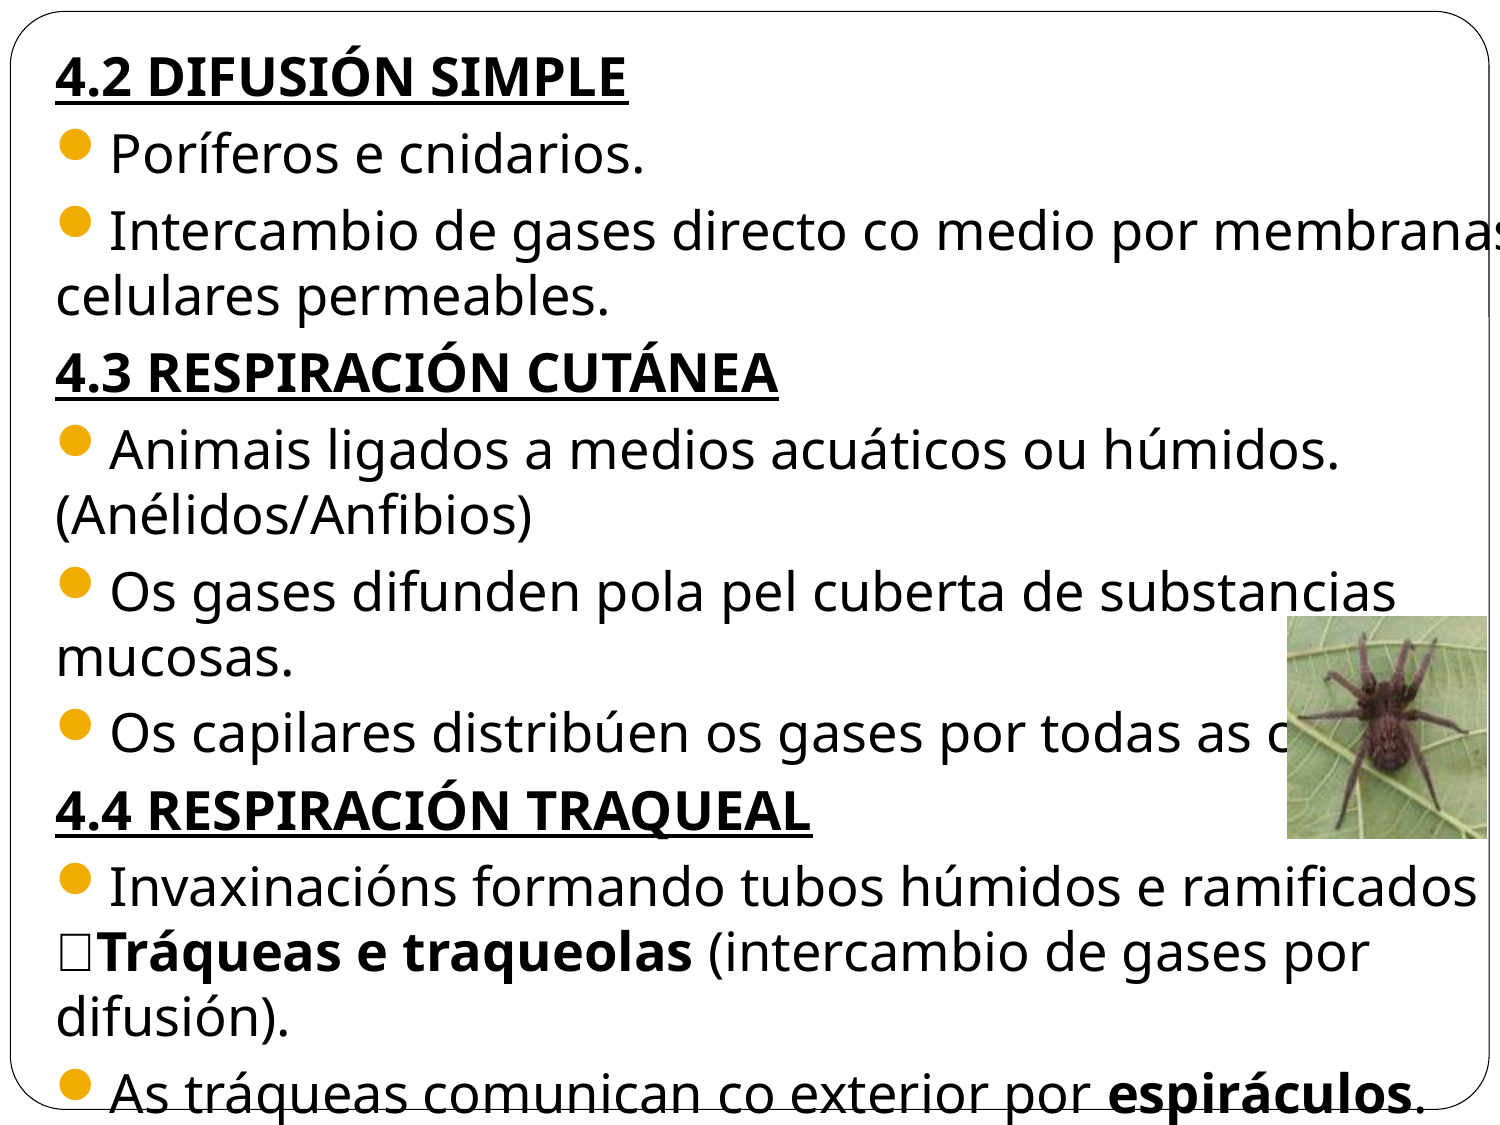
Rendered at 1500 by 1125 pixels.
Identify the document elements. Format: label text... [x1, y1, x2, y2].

text_box 4.2 DIFUSIÓN SIMPLE Poríferos e cnidarios. Intercambio de gases directo co medio por membranas celulares permeables. 4.3 RESPIRACIÓN CUTÁNEA Animais ligados a medios acuáticos ou húmidos.(Anélidos/Anfibios) Os gases difunden pola pel cuberta de substancias mucosas. Os capilares distribúen os gases por todas as células. 4.4 RESPIRACIÓN TRAQUEAL Invaxinacións formando tubos húmidos e ramificados Tráqueas e traqueolas (intercambio de gases por difusión). As tráqueas comunican co exterior por espiráculos. Entrada/saída de aire por contracción de músculos abdominais. [40, 34, 1500, 968]
picture [1287, 616, 1487, 839]
